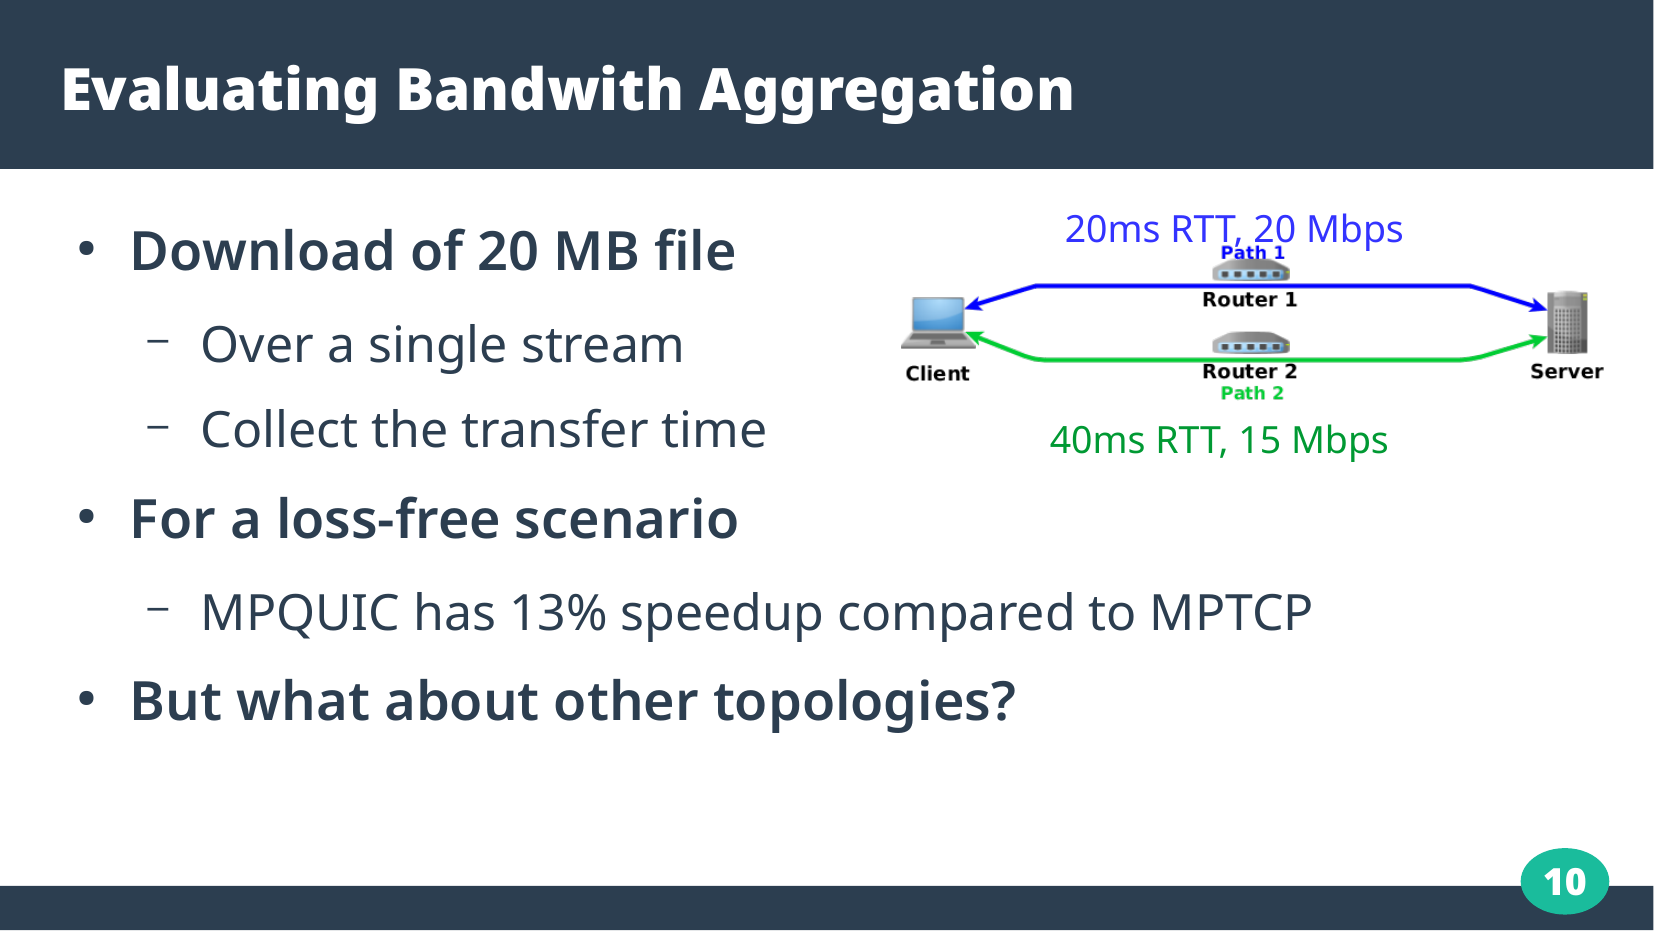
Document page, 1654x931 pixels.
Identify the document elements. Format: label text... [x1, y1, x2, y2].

picture [900, 239, 1606, 406]
text_box 20ms RTT, 20 Mbps [1050, 195, 1471, 341]
title Evaluating Bandwith Aggregation [60, 28, 1596, 147]
text_box 40ms RTT, 15 Mbps [1035, 406, 1486, 466]
list Download of 20 MB file Over a single stream Collect the transfer time For a loss-free scenario MPQUIC has 13% speedup compared to MPTCP But what about other topologies? [59, 212, 1595, 867]
